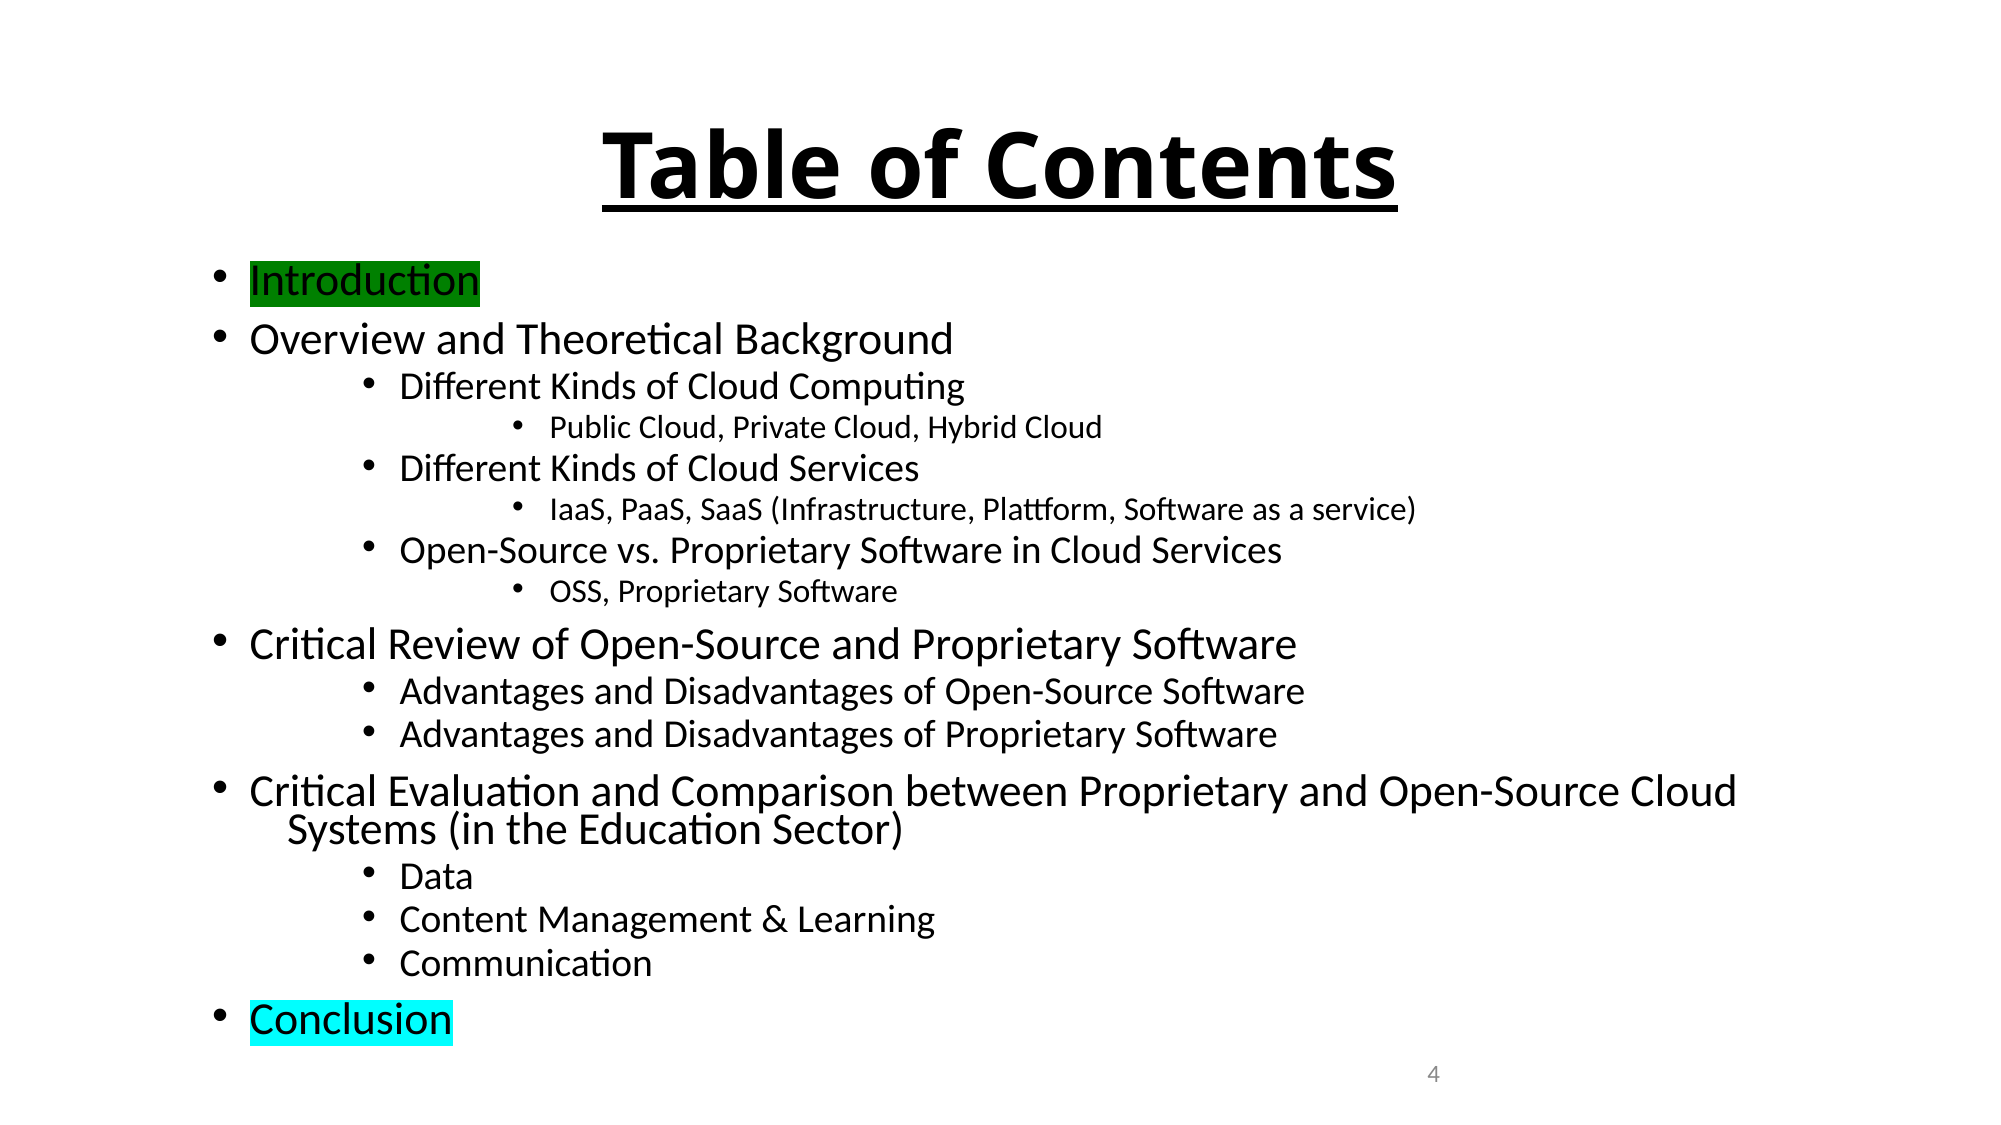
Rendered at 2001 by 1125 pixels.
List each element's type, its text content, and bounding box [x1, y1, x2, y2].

text_box [1412, 1042, 1863, 1103]
title Table of Contents [137, 59, 1863, 278]
list Introduction Overview and Theoretical Background Different Kinds of Cloud Computing Public Cloud, Private Cloud, Hybrid Cloud Different Kinds of Cloud Services IaaS, PaaS, SaaS (Infrastructure, Plattform, Software as a service) Open-Source vs. Proprietary Software in Cloud Services OSS, Proprietary Software Critical Review of Open-Source and Proprietary Software Advantages and Disadvantages of Open-Source Software Advantages and Disadvantages of Proprietary Software Critical Evaluation and Comparison between Proprietary and Open-Source Cloud Systems (in the Education Sector) Data Content Management & Learning Communication Conclusion [197, 257, 1803, 1066]
